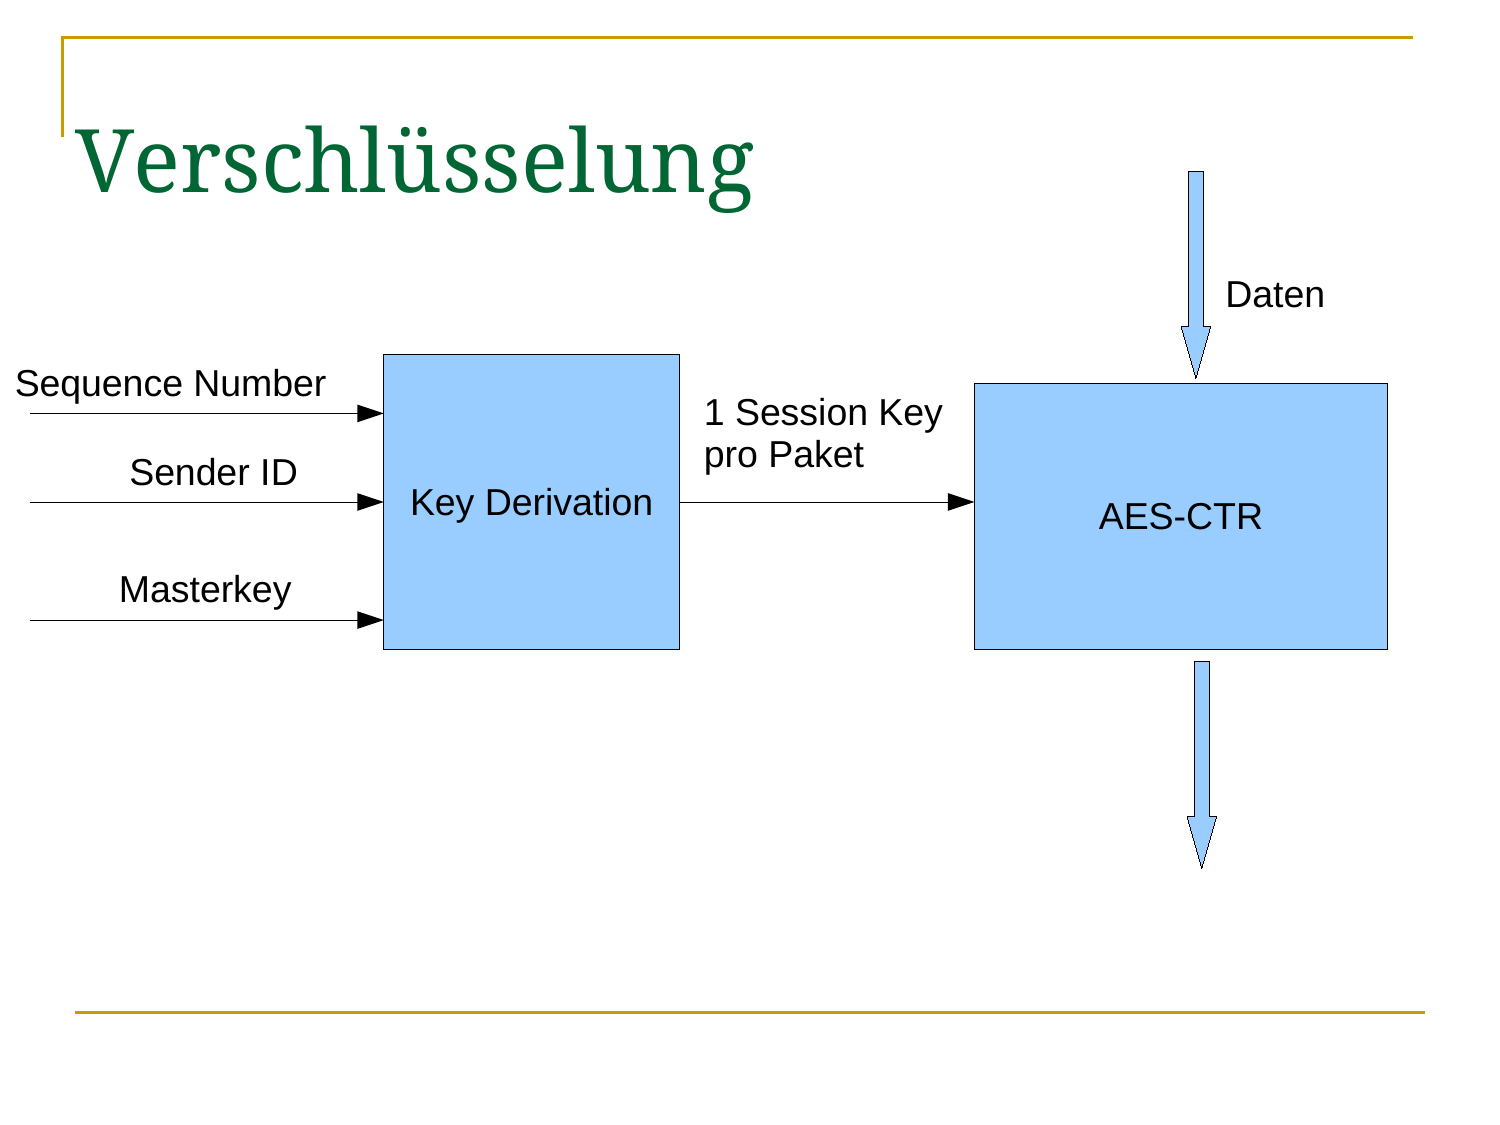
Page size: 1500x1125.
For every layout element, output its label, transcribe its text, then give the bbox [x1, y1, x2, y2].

text_box Daten [1210, 265, 1352, 325]
text_box Sender ID [114, 443, 325, 502]
text_box Sequence Number [0, 355, 370, 414]
title Verschlüsselung [75, 52, 1426, 264]
text_box [1181, 171, 1211, 379]
text_box 1 Session Key pro Paket [689, 383, 974, 486]
text_box Masterkey [104, 561, 325, 620]
text_box AES-CTR [974, 383, 1388, 650]
text_box Key Derivation [383, 354, 680, 650]
text_box [1187, 661, 1217, 869]
